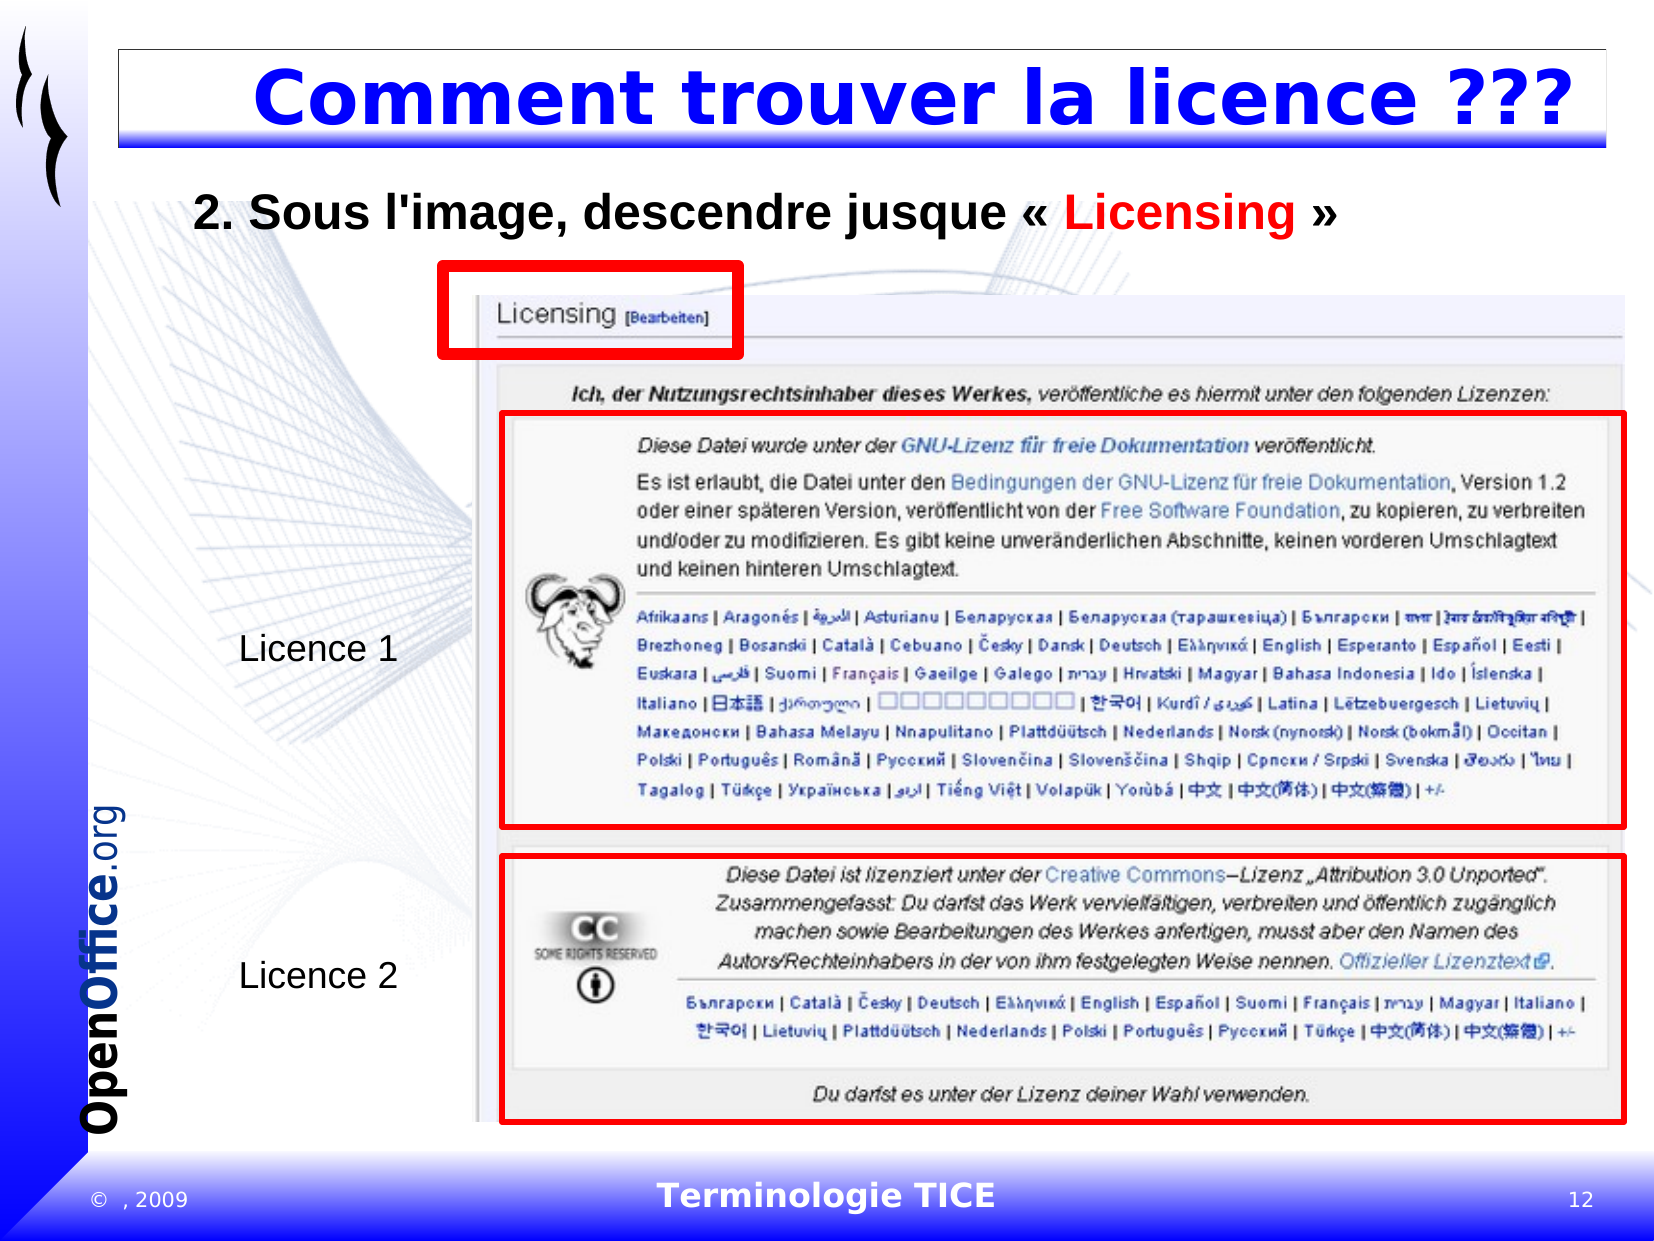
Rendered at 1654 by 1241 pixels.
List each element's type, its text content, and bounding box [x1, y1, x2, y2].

title Comment trouver la licence ??? [118, 49, 1607, 148]
text_box 2. Sous l'image, descendre jusque « Licensing » [178, 177, 1388, 250]
text_box Licence 1 [223, 620, 414, 677]
picture [505, 859, 1621, 1119]
picture [472, 295, 1625, 1123]
text_box Licence 2 [223, 947, 414, 1004]
picture [505, 416, 1621, 824]
picture [472, 295, 732, 348]
